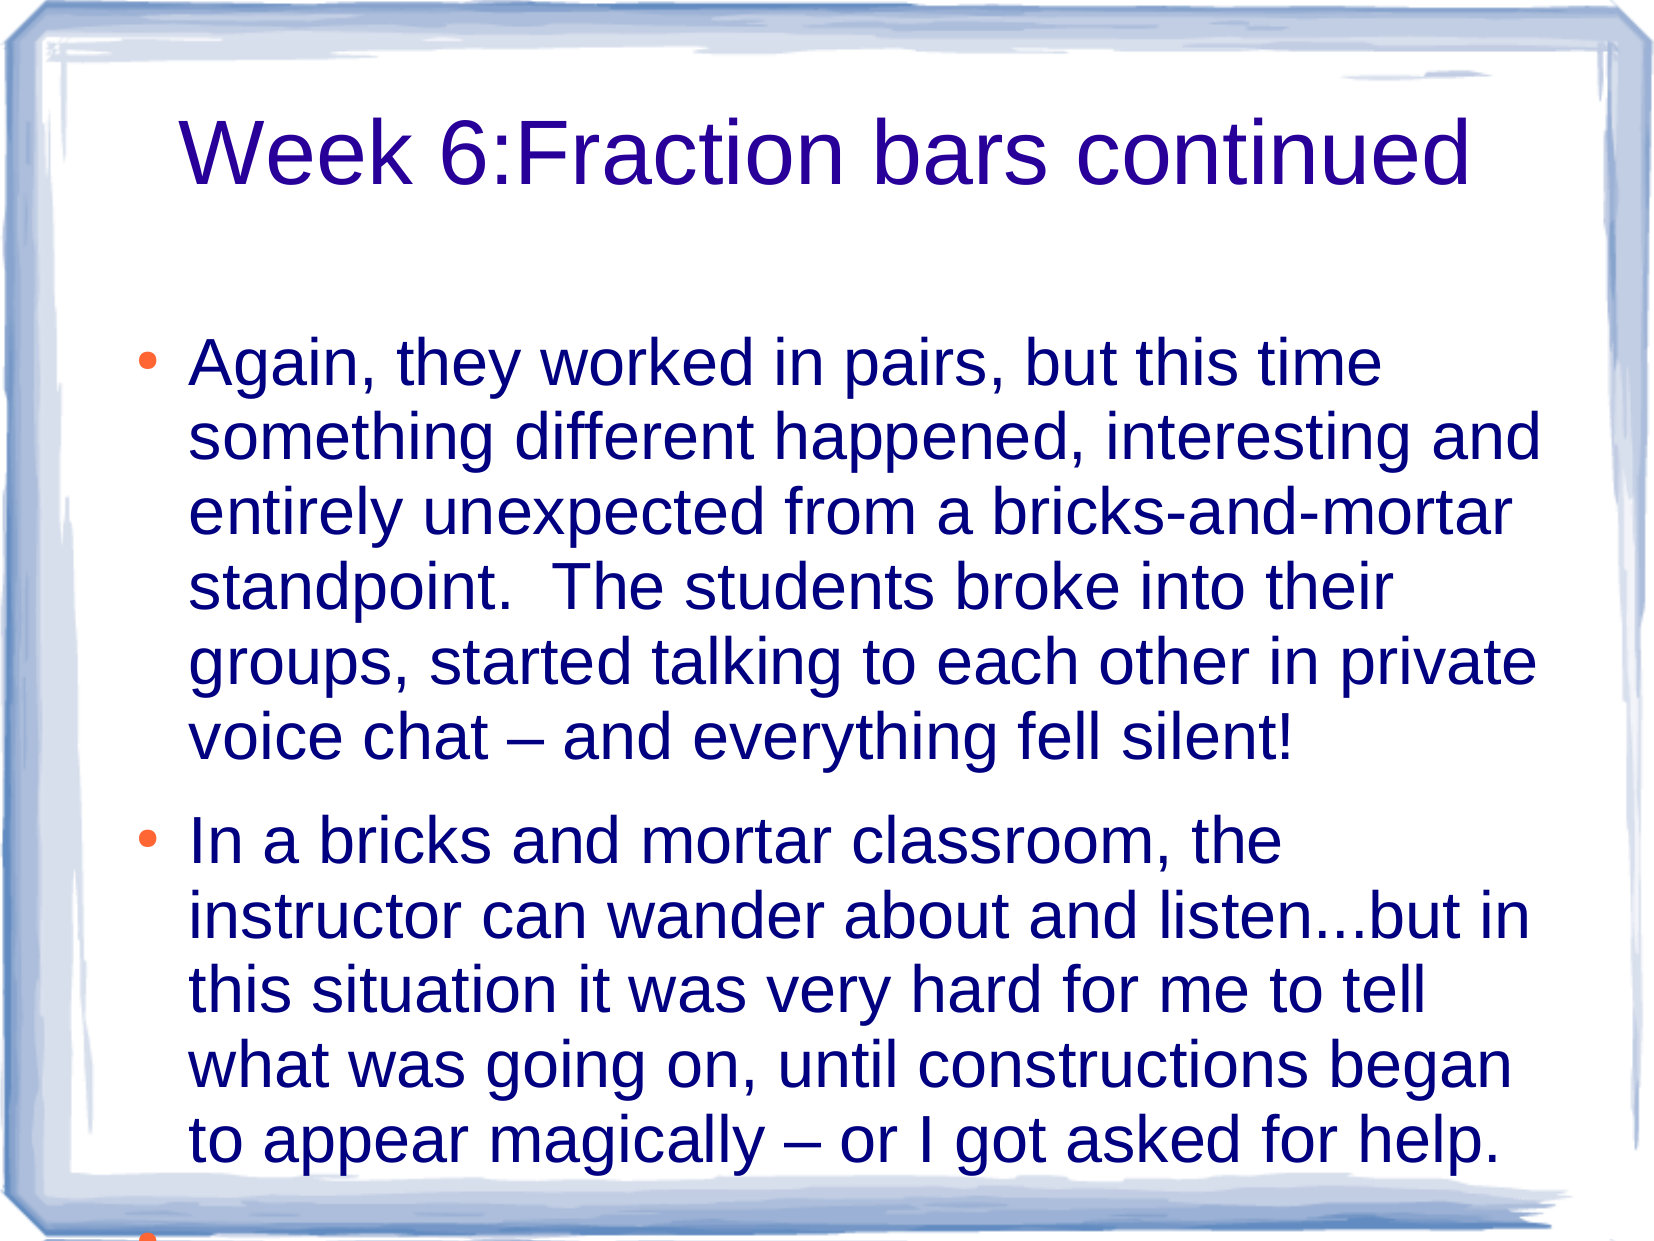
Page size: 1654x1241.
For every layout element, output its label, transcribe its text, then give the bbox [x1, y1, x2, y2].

title Week 6:Fraction bars continued [82, 56, 1571, 250]
picture [0, 0, 1654, 1241]
list Again, they worked in pairs, but this time something different happened, interesting and entirely unexpected from a bricks-and-mortar standpoint. The students broke into their groups, started talking to each other in private voice chat – and everything fell silent! In a bricks and mortar classroom, the instructor can wander about and listen...but in this situation it was very hard for me to tell what was going on, until constructions began to appear magically – or I got asked for help. [118, 324, 1571, 1241]
